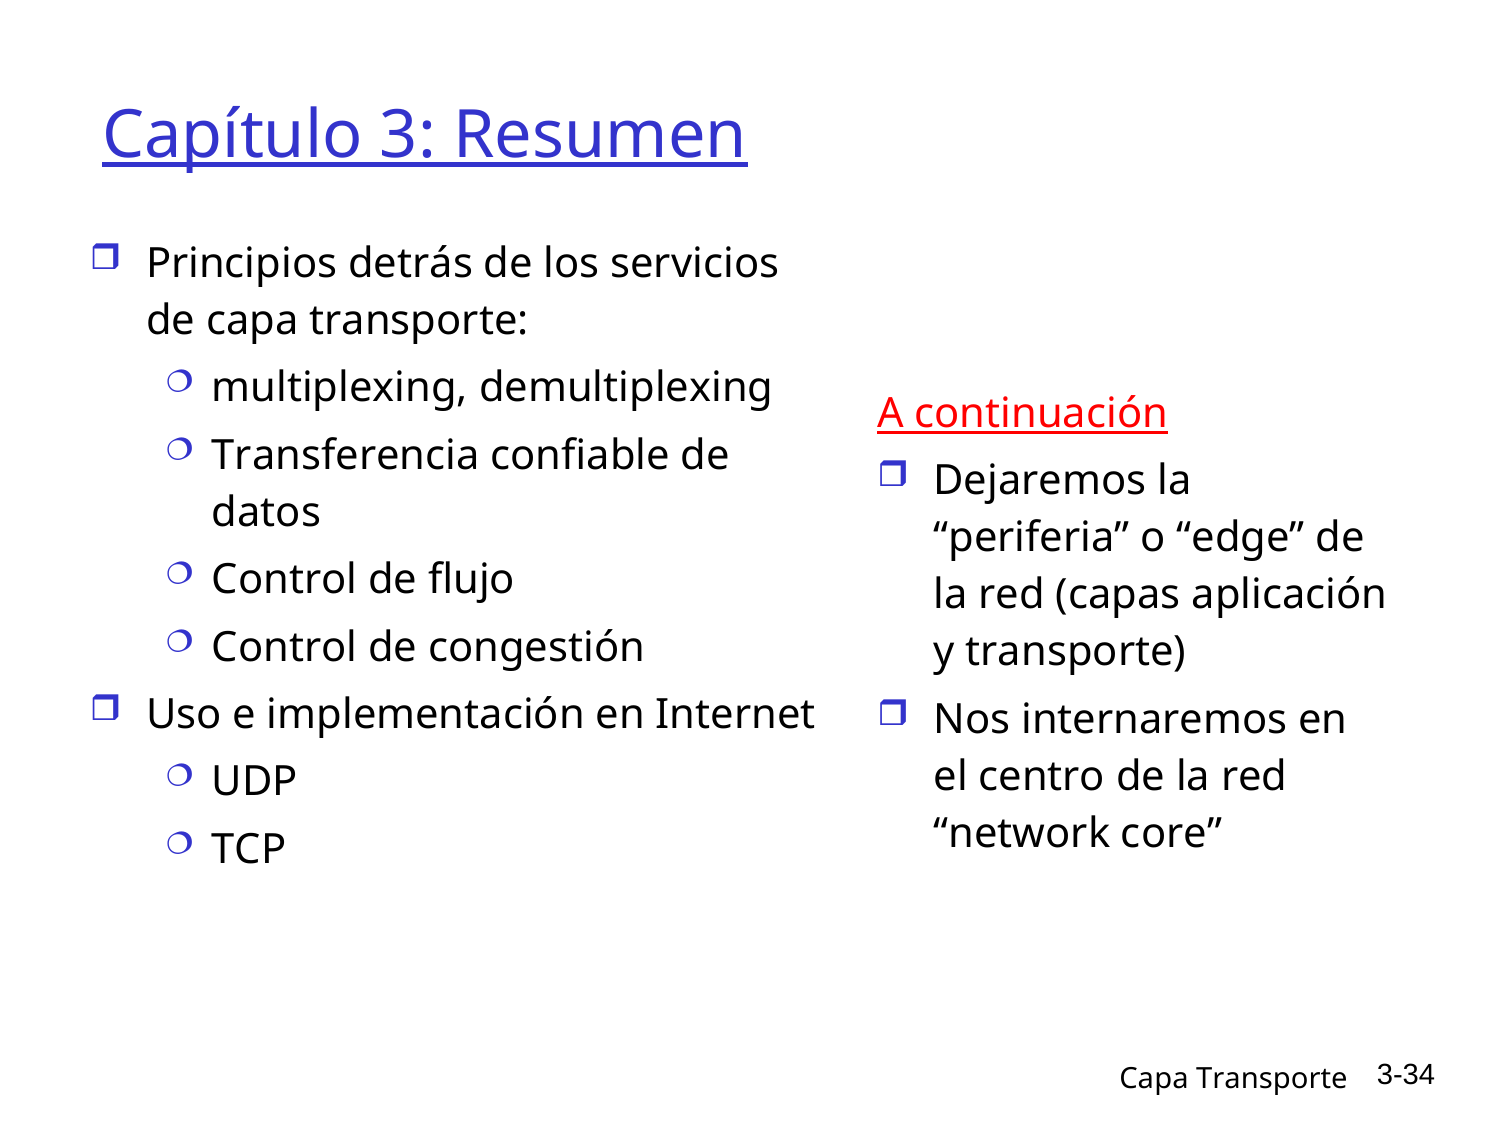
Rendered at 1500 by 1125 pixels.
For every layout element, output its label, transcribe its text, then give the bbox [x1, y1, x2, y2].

list A continuación Dejaremos la “periferia” o “edge” de la red (capas aplicación y transporte) Nos internaremos en el centro de la red “network core” [862, 375, 1407, 853]
list Principios detrás de los servicios de capa transporte: multiplexing, demultiplexing Transferencia confiable de datos Control de flujo Control de congestión Uso e implementación en Internet UDP TCP [75, 224, 850, 902]
title Capítulo 3: Resumen [87, 37, 1363, 225]
